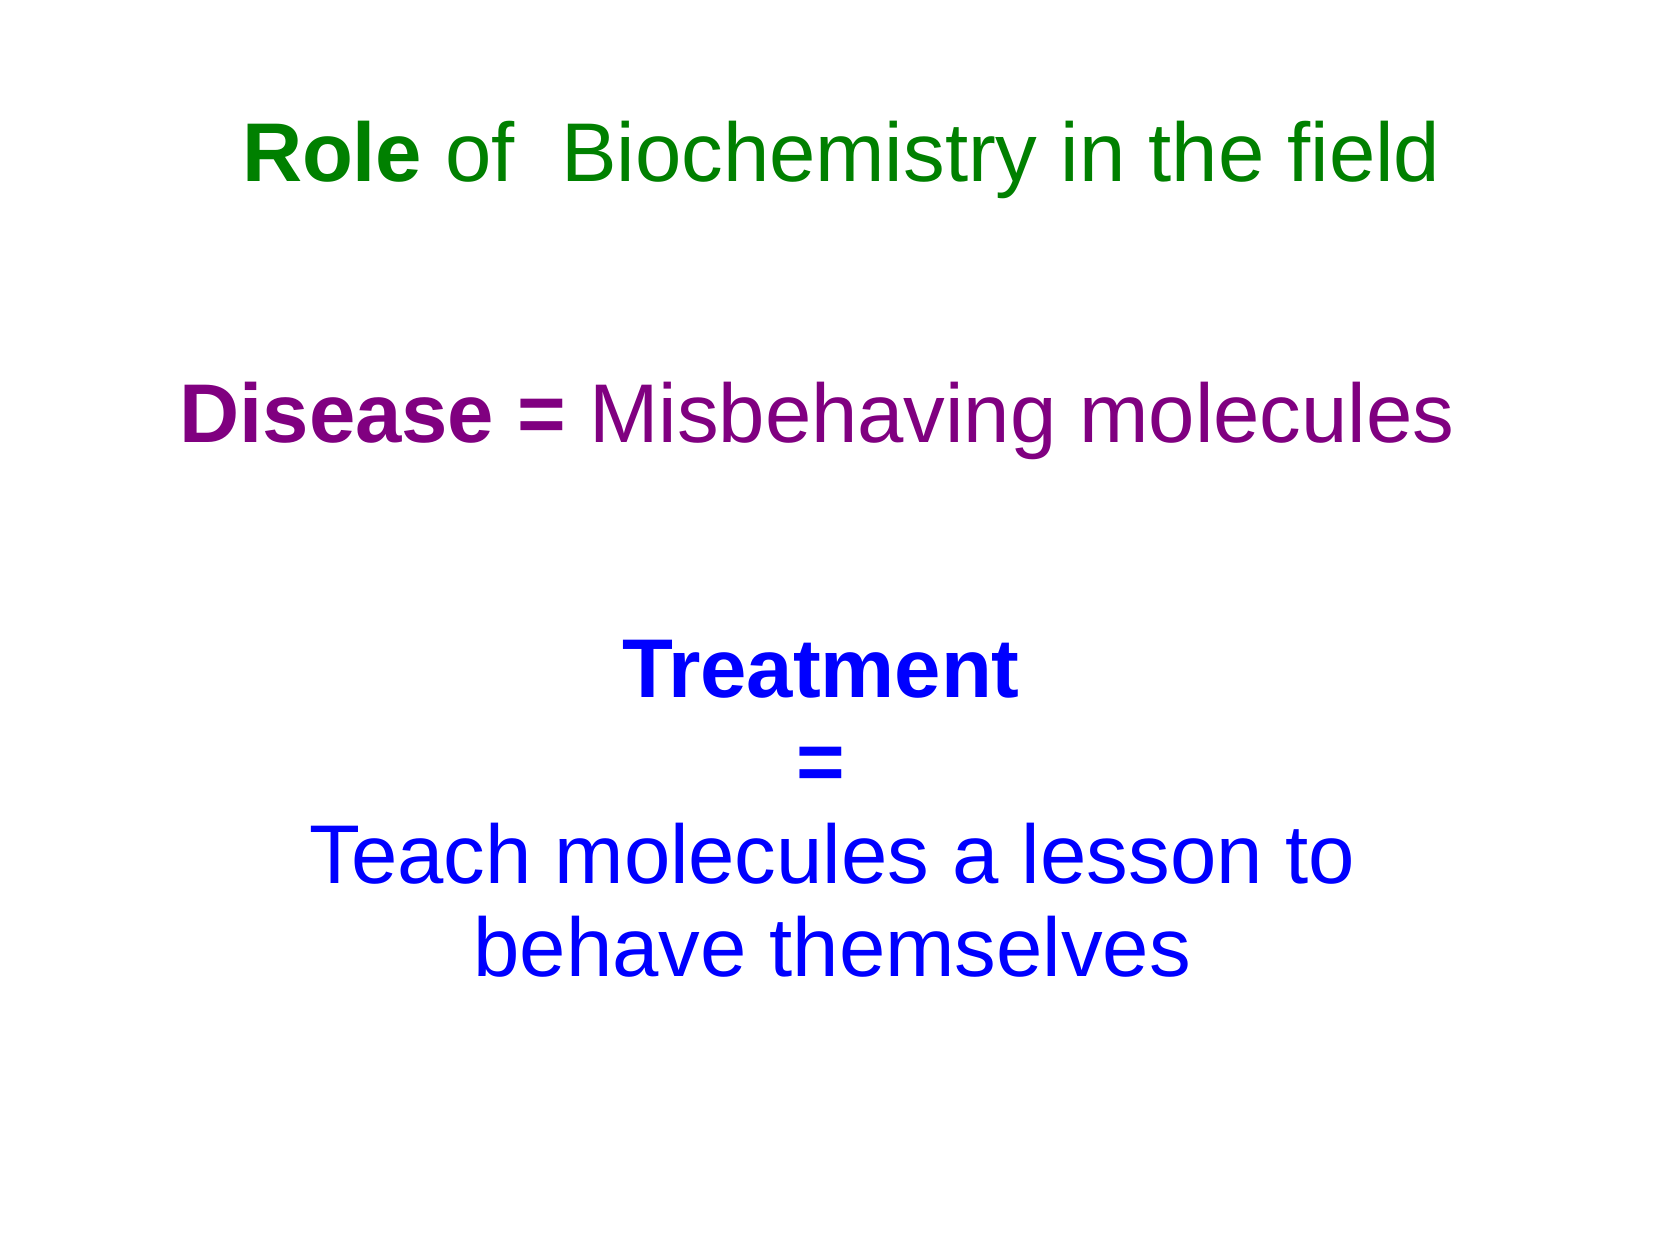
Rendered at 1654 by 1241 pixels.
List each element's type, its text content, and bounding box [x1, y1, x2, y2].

title Role of Biochemistry in the field [82, 49, 1571, 257]
text_box Disease = Misbehaving molecules [165, 360, 1531, 468]
text_box Treatment = Teach molecules a lesson to behave themselves [150, 615, 1516, 1002]
